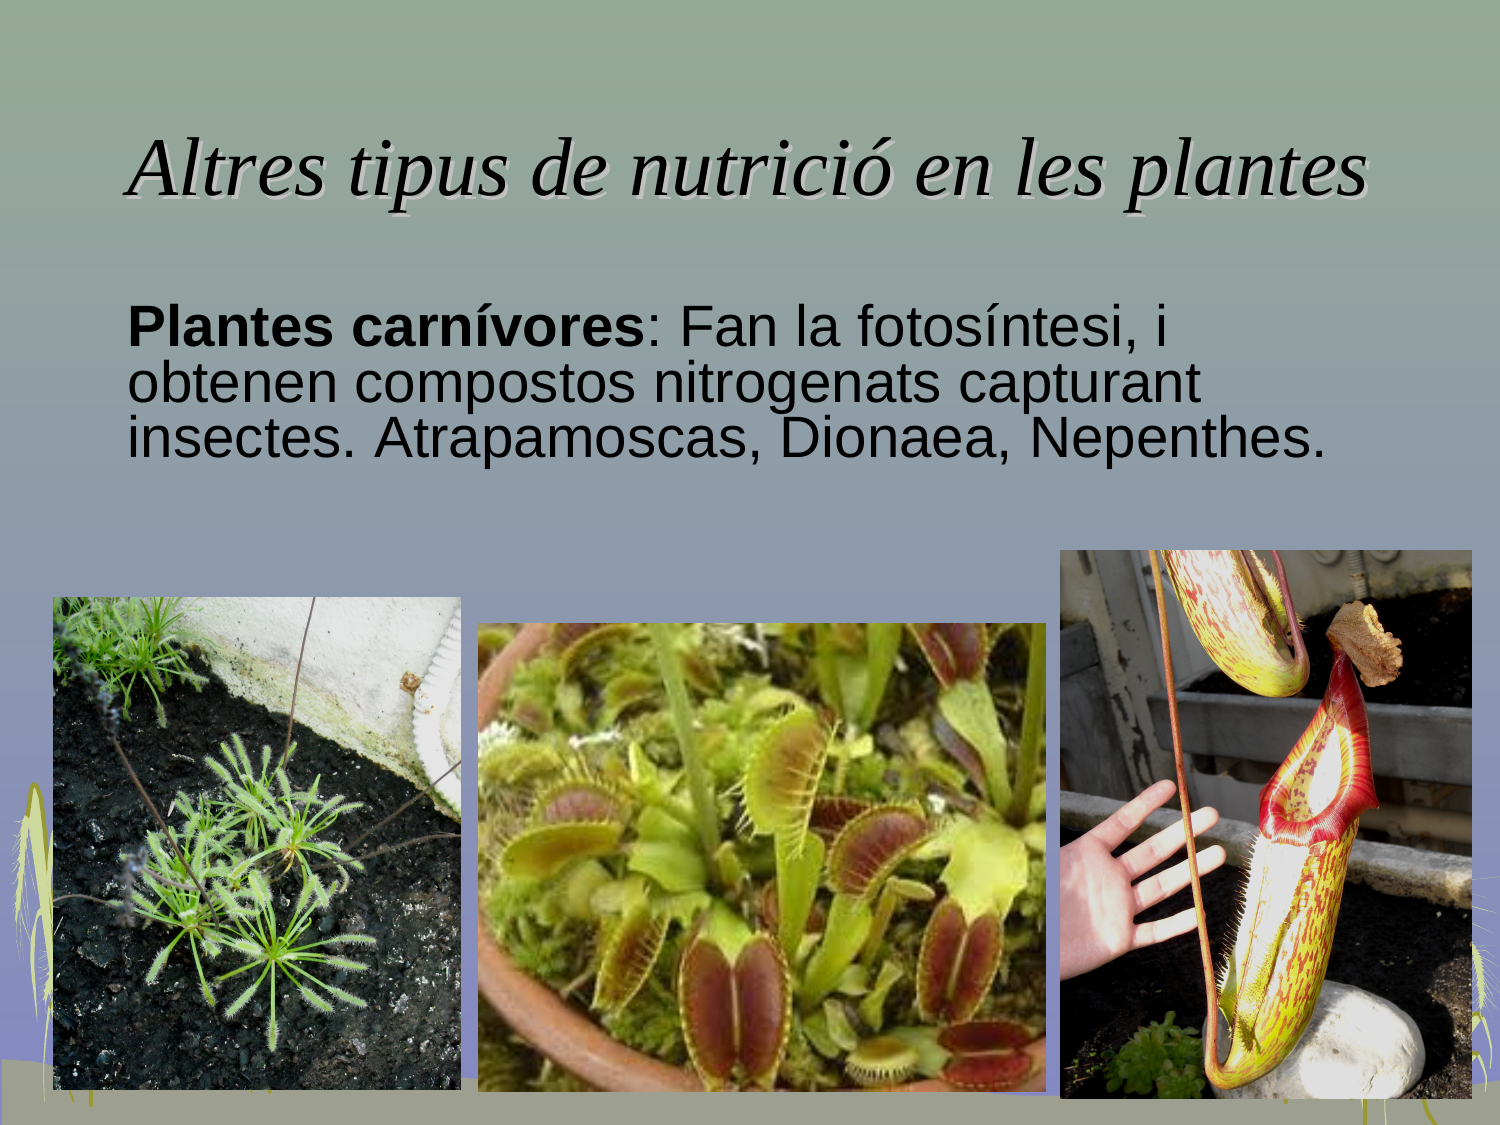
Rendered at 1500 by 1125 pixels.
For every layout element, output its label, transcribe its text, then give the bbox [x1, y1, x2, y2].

picture [1060, 550, 1472, 1099]
list Plantes carnívores: Fan la fotosíntesi, i obtenen compostos nitrogenats capturant insectes. Atrapamoscas, Dionaea, Nepenthes. [112, 293, 1388, 551]
picture [53, 597, 461, 1090]
picture [478, 623, 1046, 1092]
title Altres tipus de nutrició en les plantes [112, 54, 1388, 271]
